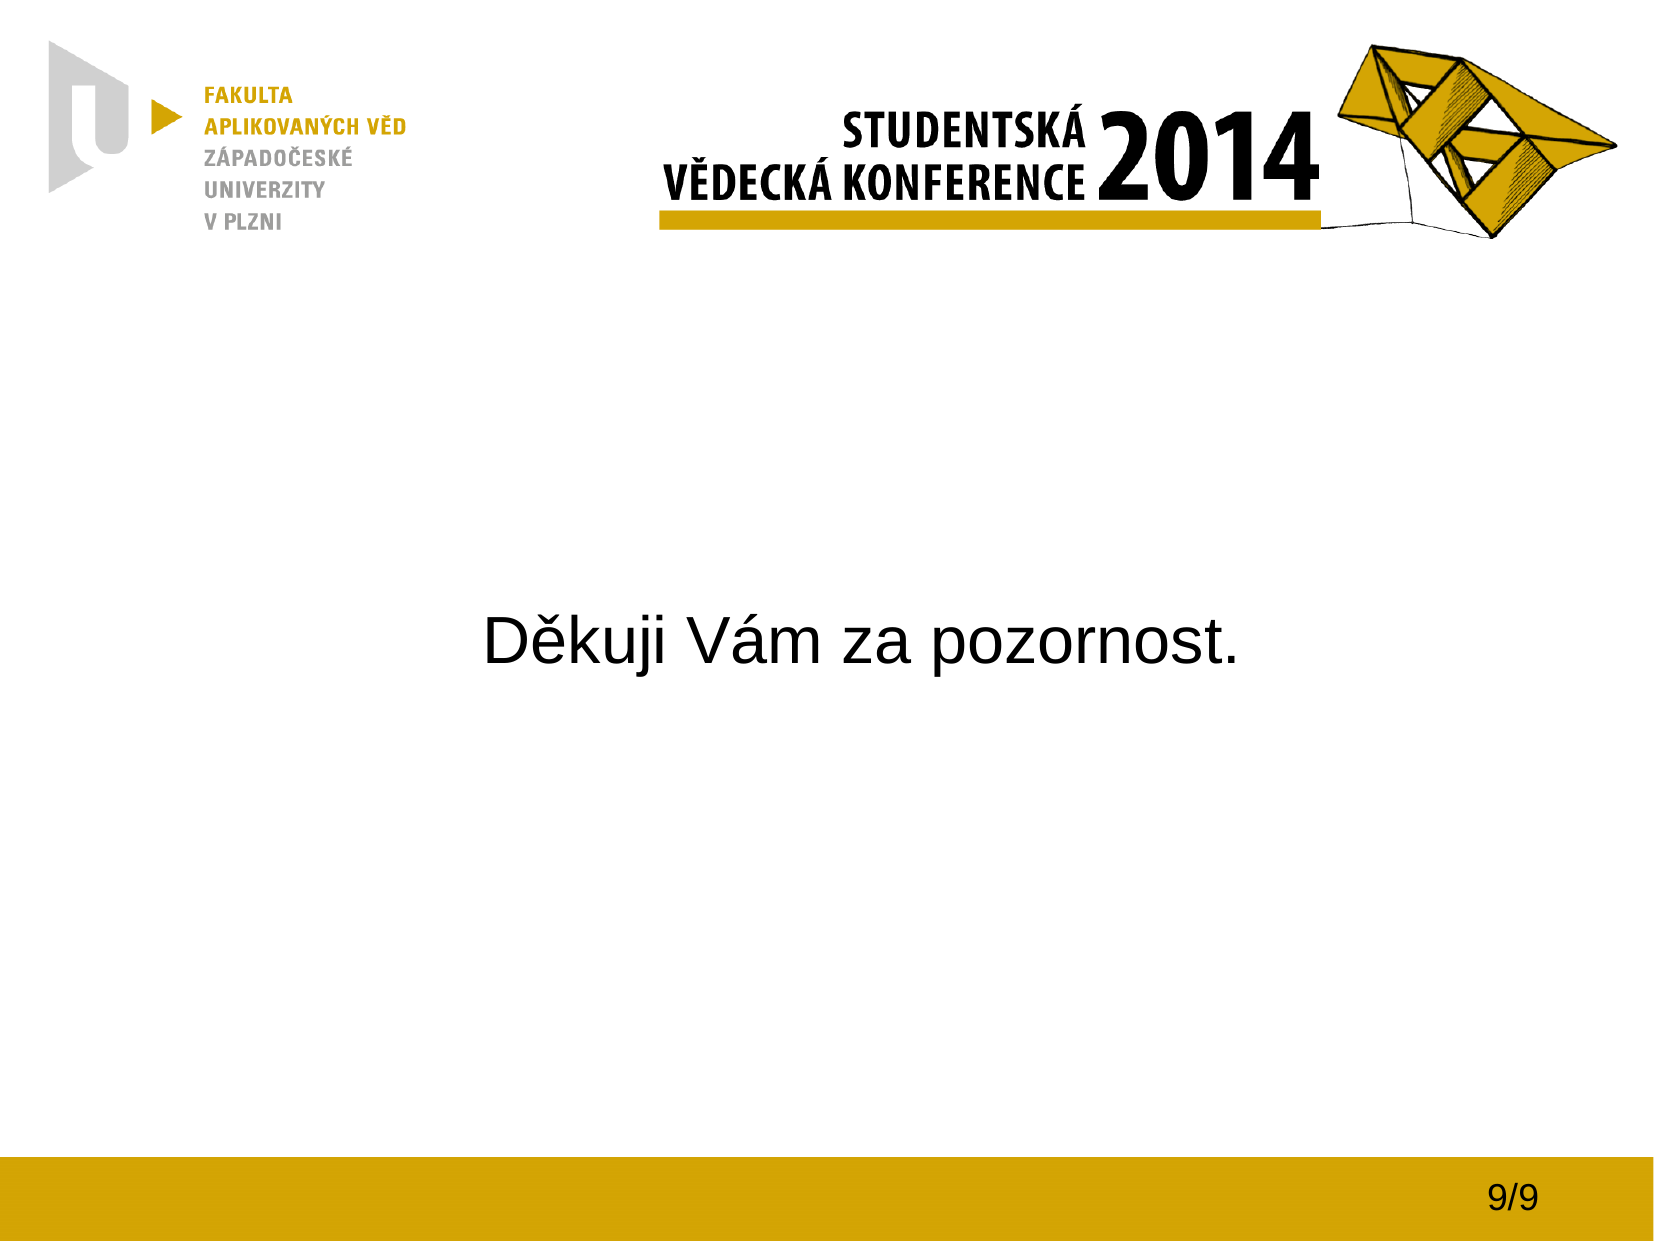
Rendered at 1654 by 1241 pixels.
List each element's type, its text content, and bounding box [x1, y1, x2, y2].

picture [35, 23, 1642, 257]
text_box <číslo>/9 [1497, 1169, 1654, 1227]
picture [1492, 1187, 1497, 1198]
list Děkuji Vám za pozornost. [82, 290, 1571, 993]
picture [0, 1157, 1654, 1241]
